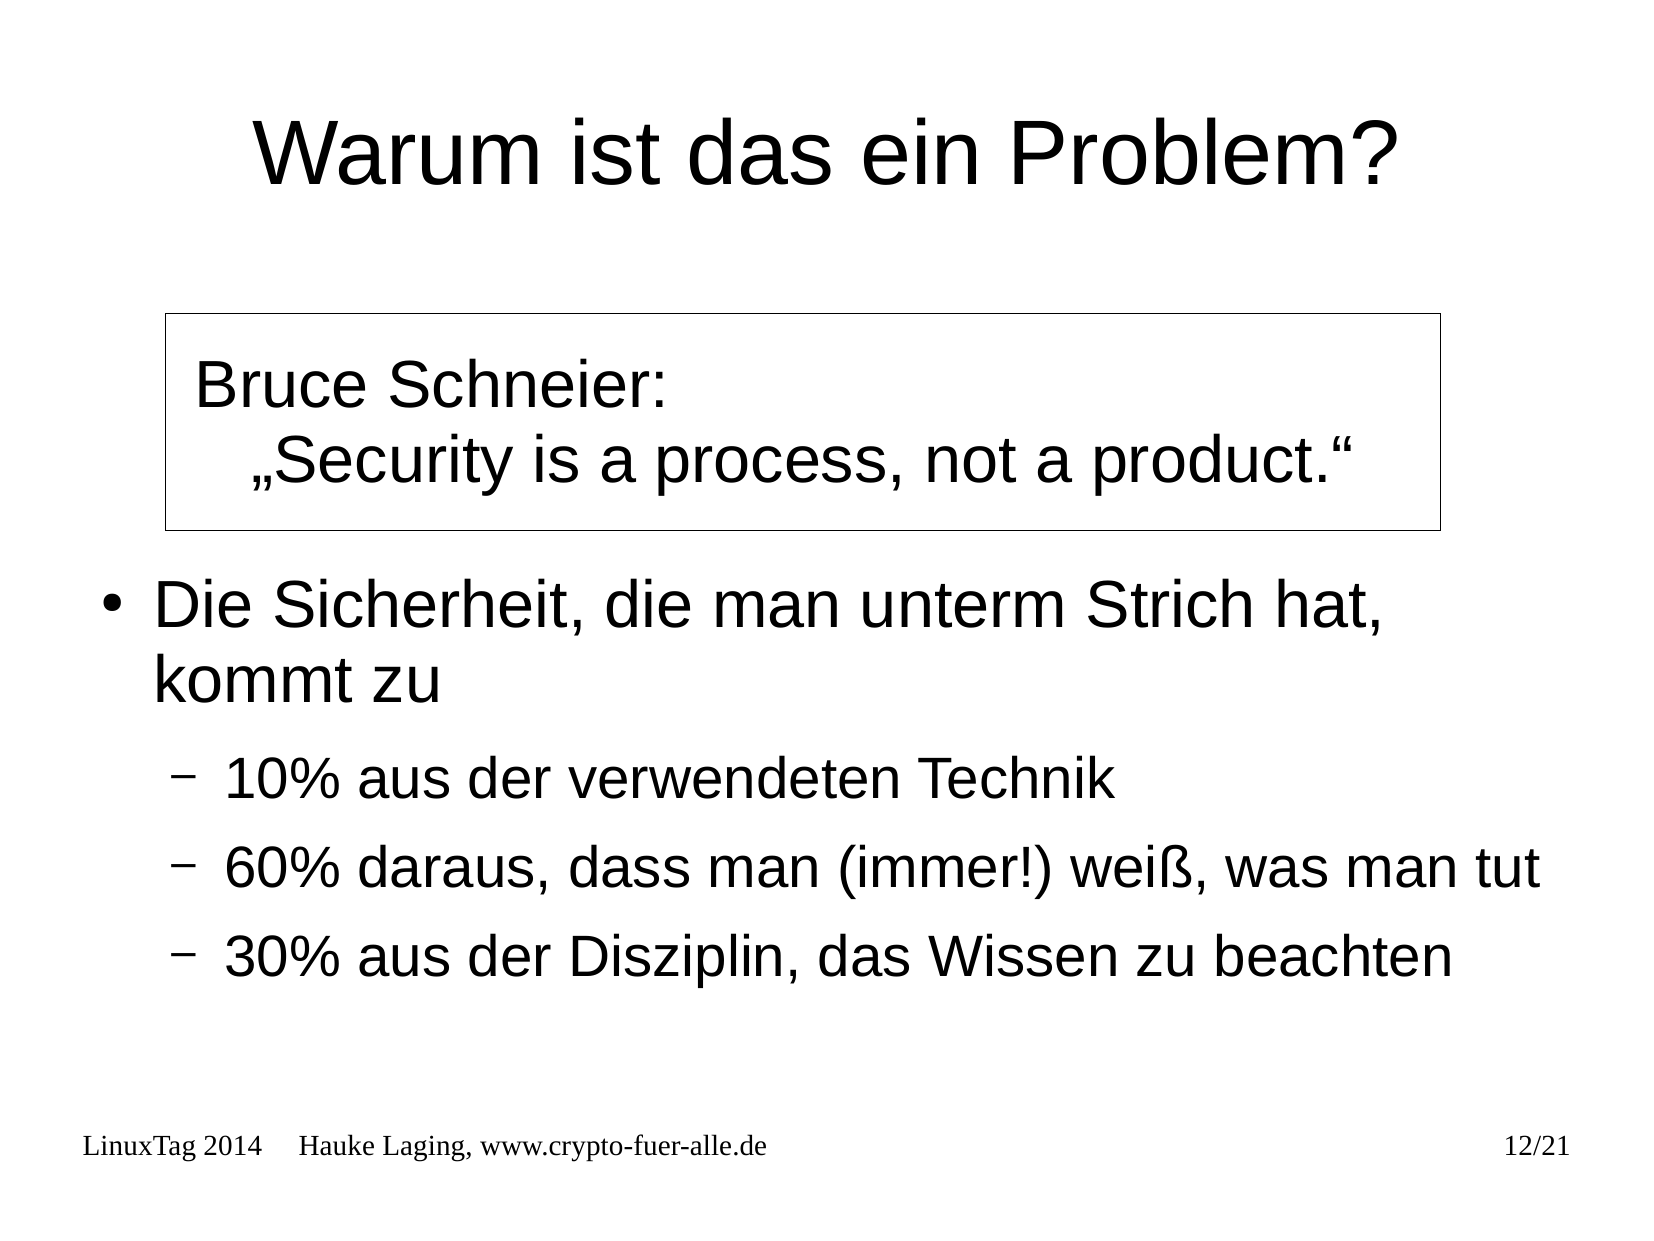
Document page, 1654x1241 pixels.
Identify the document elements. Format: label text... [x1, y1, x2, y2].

list Die Sicherheit, die man unterm Strich hat, kommt zu 10% aus der verwendeten Technik 60% daraus, dass man (immer!) weiß, was man tut 30% aus der Disziplin, das Wissen zu beachten [82, 566, 1571, 1010]
text_box Bruce Schneier: „Security is a process, not a product.“ [165, 313, 1441, 531]
title Warum ist das ein Problem? [82, 49, 1571, 257]
